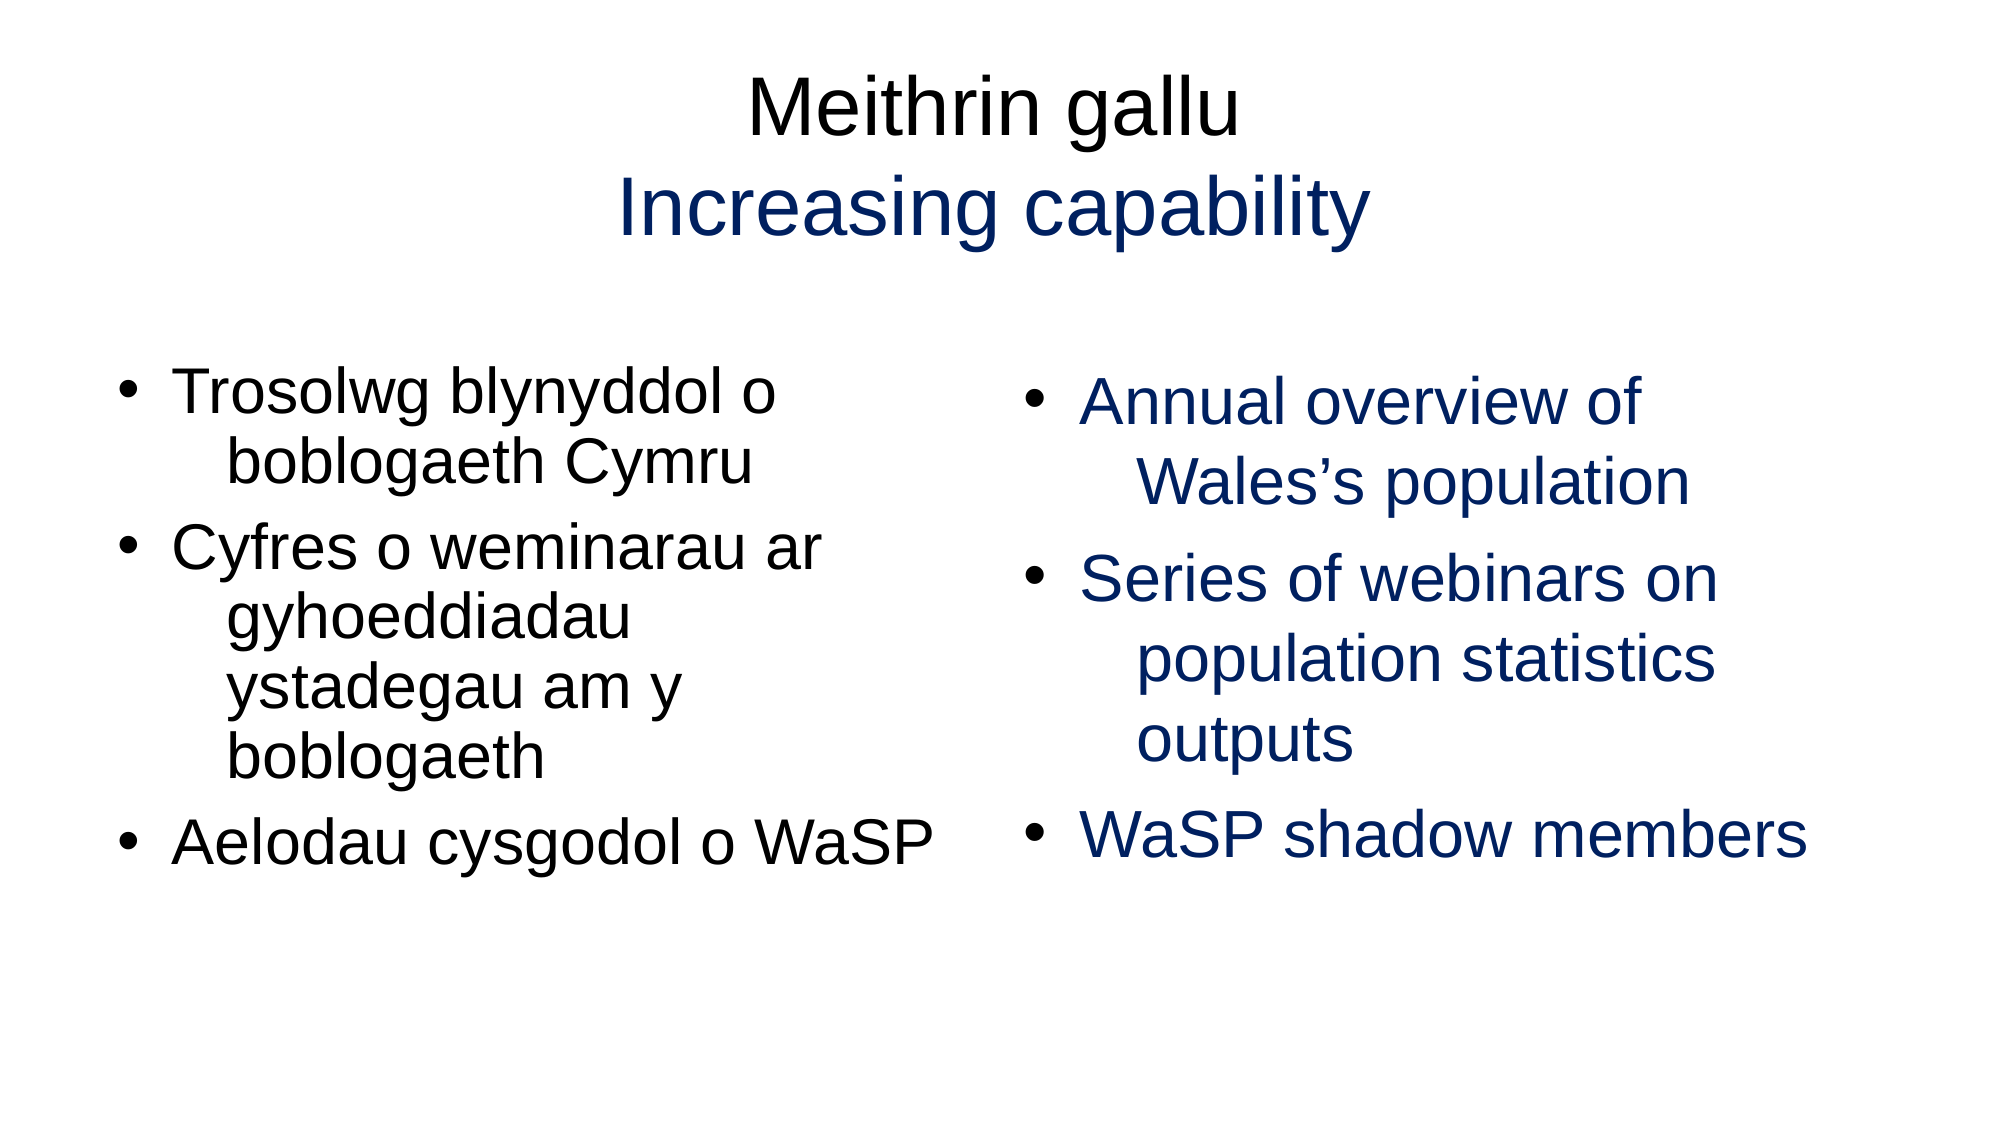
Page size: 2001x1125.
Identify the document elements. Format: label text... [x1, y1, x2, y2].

list Trosolwg blynyddol o boblogaeth Cymru Cyfres o weminarau ar gyhoeddiadau ystadegau am y boblogaeth Aelodau cysgodol o WaSP [102, 349, 953, 951]
title Meithrin gallu Increasing capability [267, 45, 1721, 233]
text_box Annual overview of Wales’s population Series of webinars on population statistics outputs WaSP shadow members [1008, 349, 1898, 1125]
